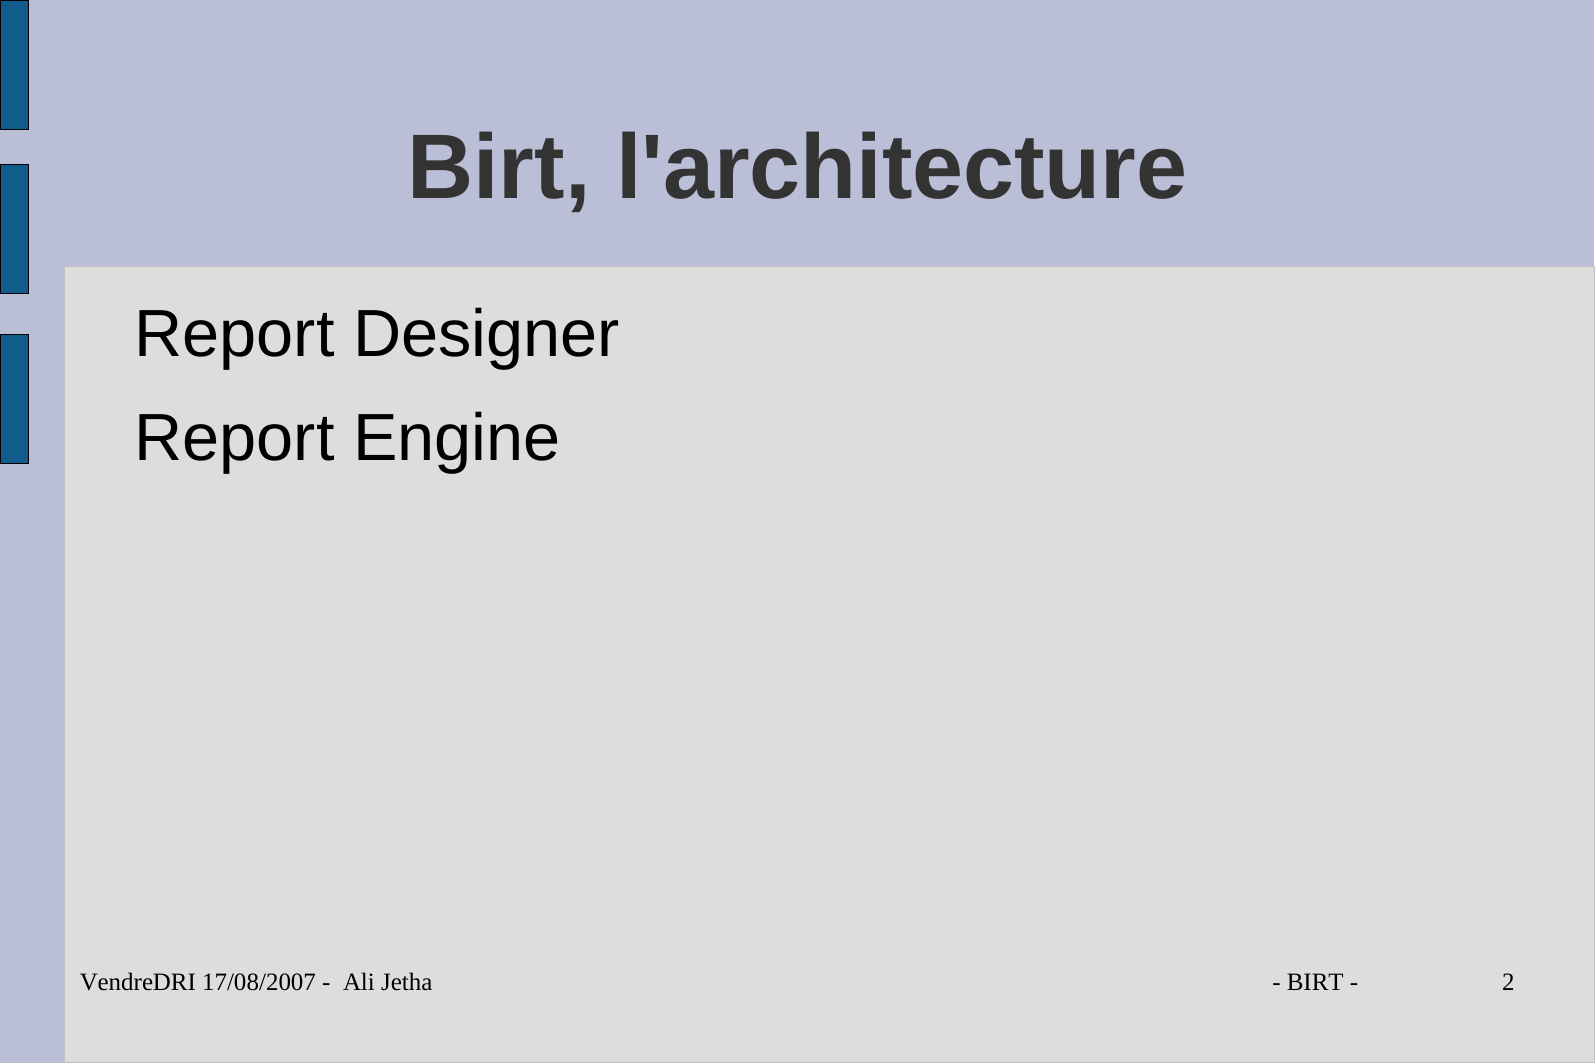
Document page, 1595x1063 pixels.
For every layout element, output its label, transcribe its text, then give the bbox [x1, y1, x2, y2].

title Birt, l'architecture [117, 85, 1479, 249]
list Report Designer Report Engine [117, 295, 1479, 966]
